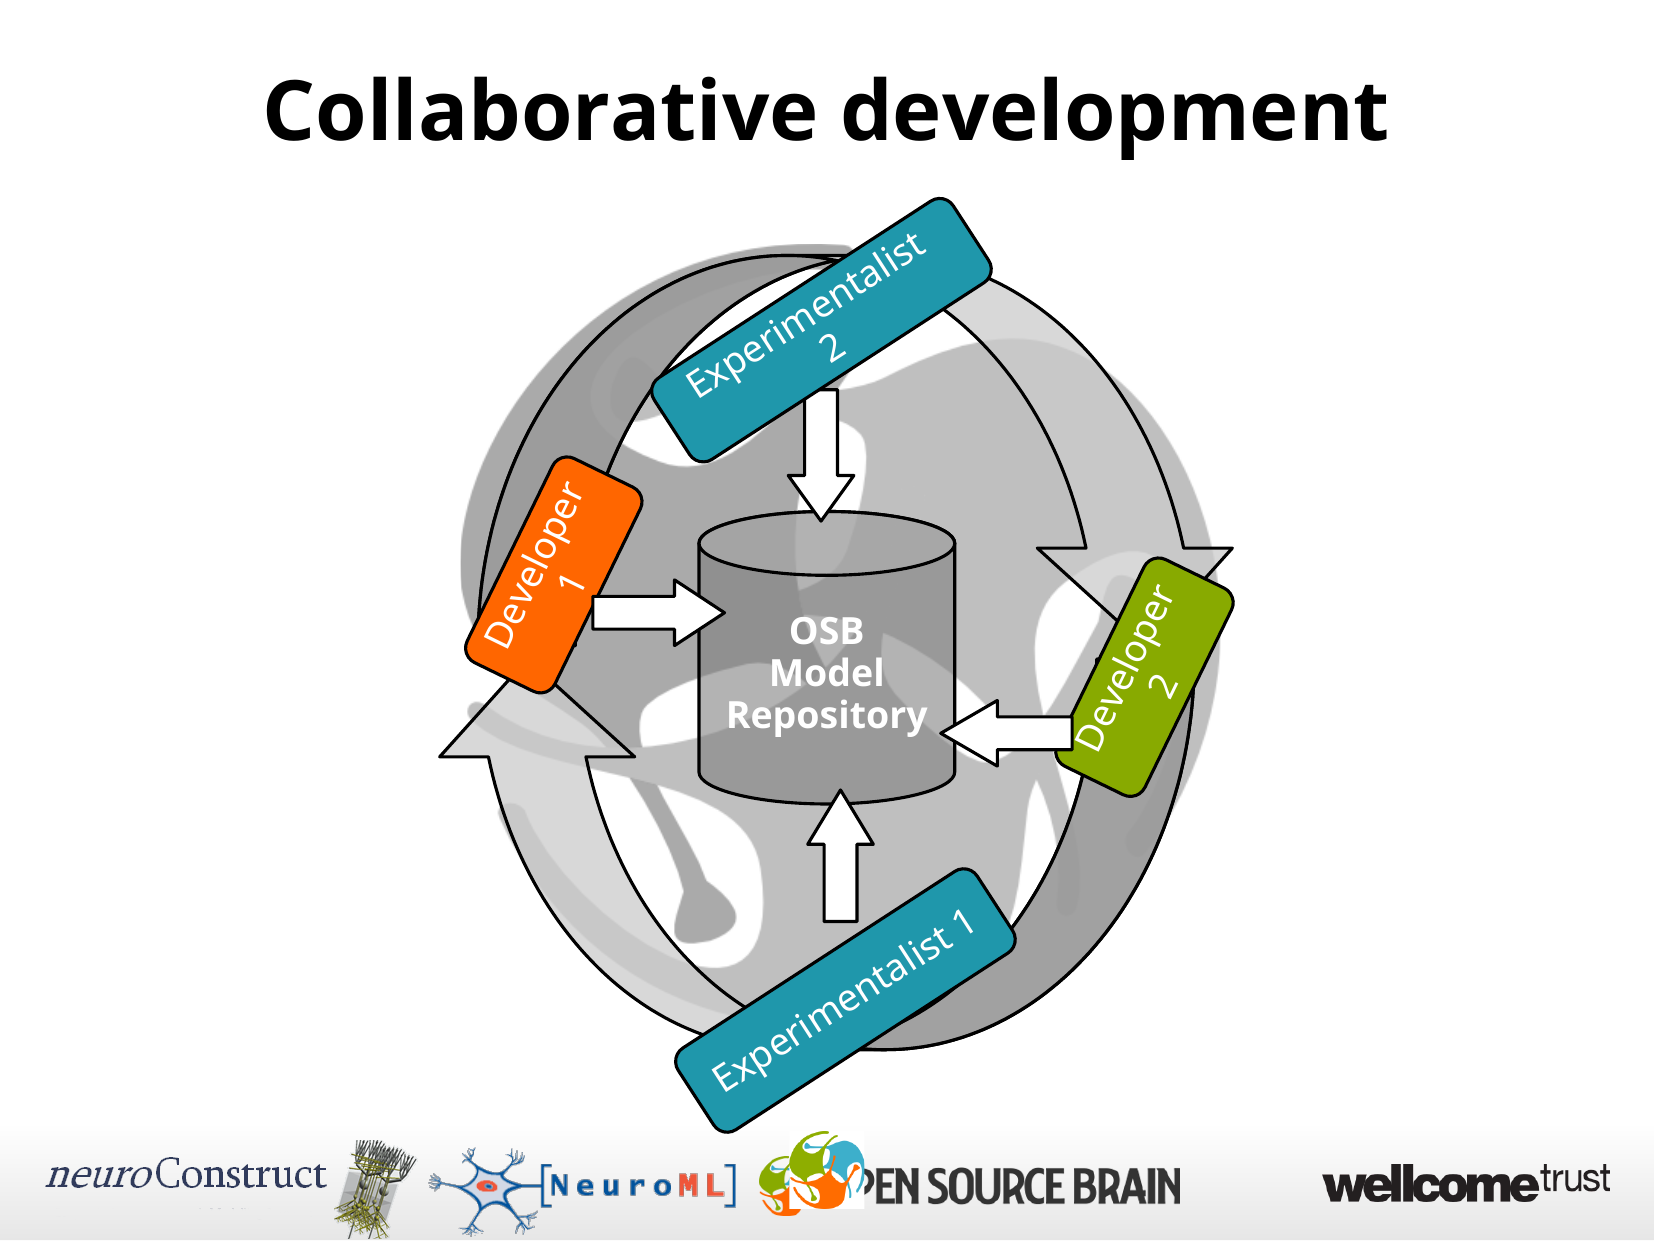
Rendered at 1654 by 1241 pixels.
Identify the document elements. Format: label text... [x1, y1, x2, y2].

text_box Developer 2 [1055, 558, 1234, 797]
text_box [439, 255, 1233, 1050]
picture [759, 1156, 1180, 1216]
text_box Developer 1 [465, 456, 642, 693]
text_box OSB Model Repository [698, 544, 955, 804]
picture [32, 1140, 419, 1239]
picture [428, 1147, 736, 1237]
text_box Collaborative development [82, 49, 1572, 257]
text_box Experimentalist 1 [675, 868, 1016, 1133]
picture [1322, 1164, 1610, 1202]
text_box [789, 1131, 865, 1210]
text_box Experimentalist 2 [651, 198, 992, 462]
